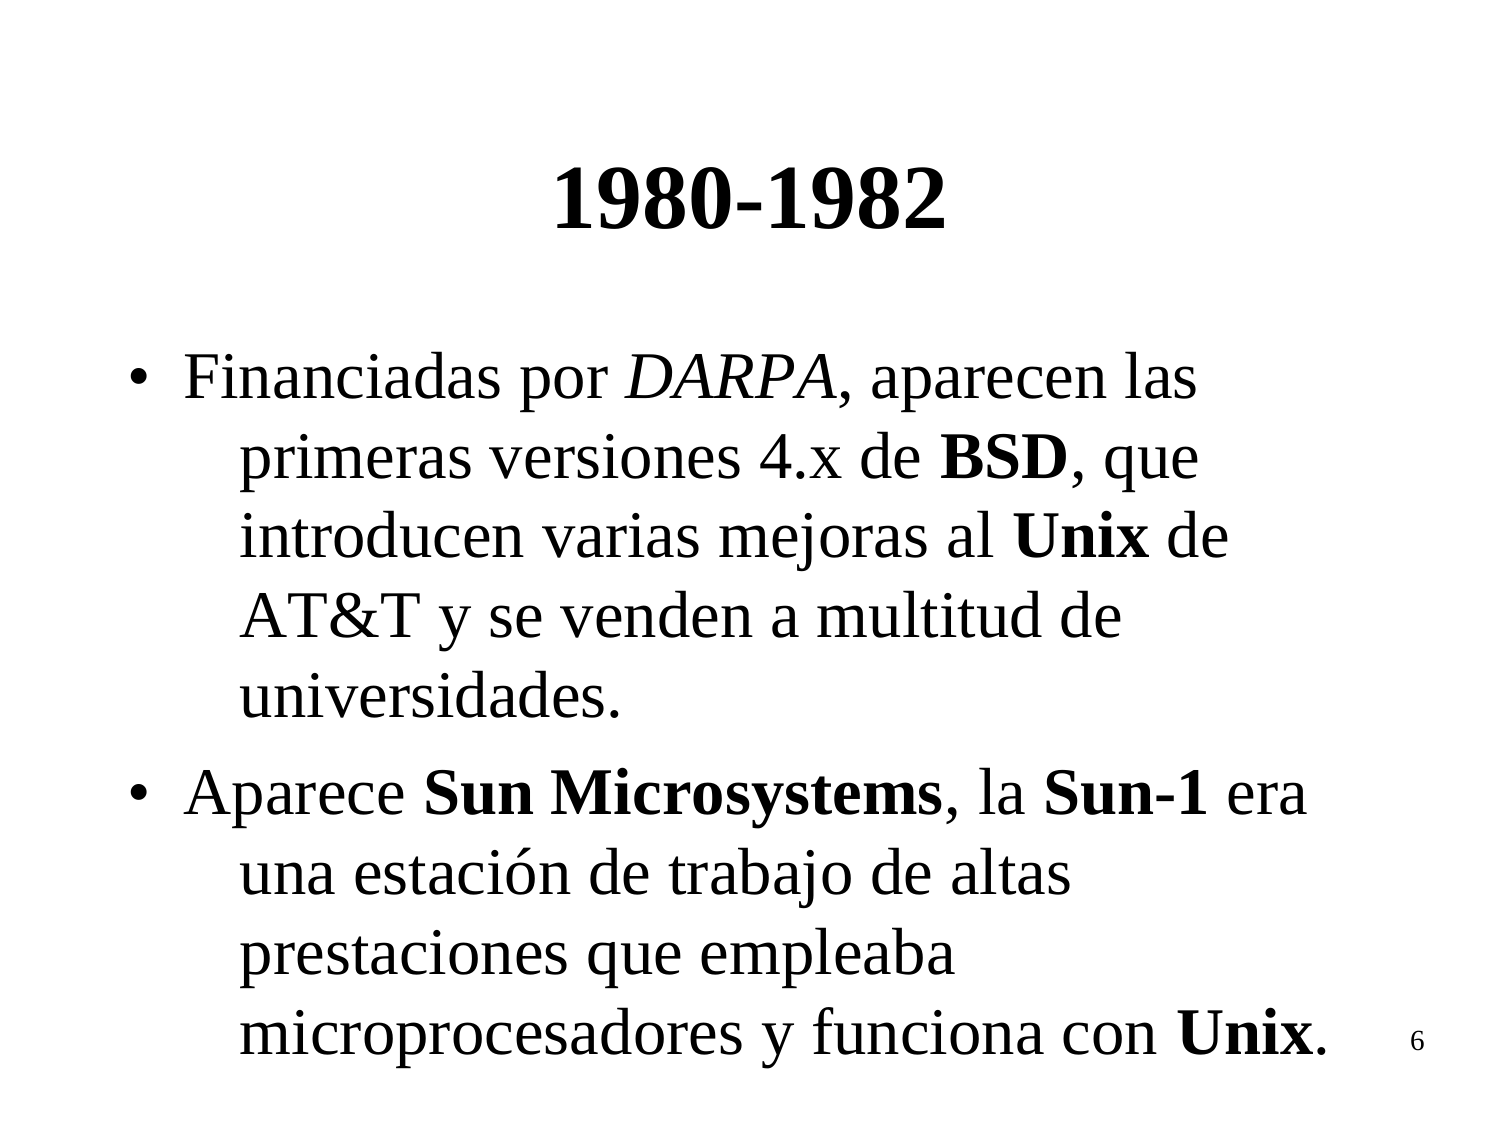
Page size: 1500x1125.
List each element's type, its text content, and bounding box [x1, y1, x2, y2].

title 1980-1982 [112, 99, 1388, 288]
list Financiadas por DARPA, aparecen las primeras versiones 4.x de BSD, que introducen varias mejoras al Unix de AT&T y se venden a multitud de universidades. Aparece Sun Microsystems, la Sun-1 era una estación de trabajo de altas prestaciones que empleaba microprocesadores y funciona con Unix. [112, 324, 1388, 1000]
